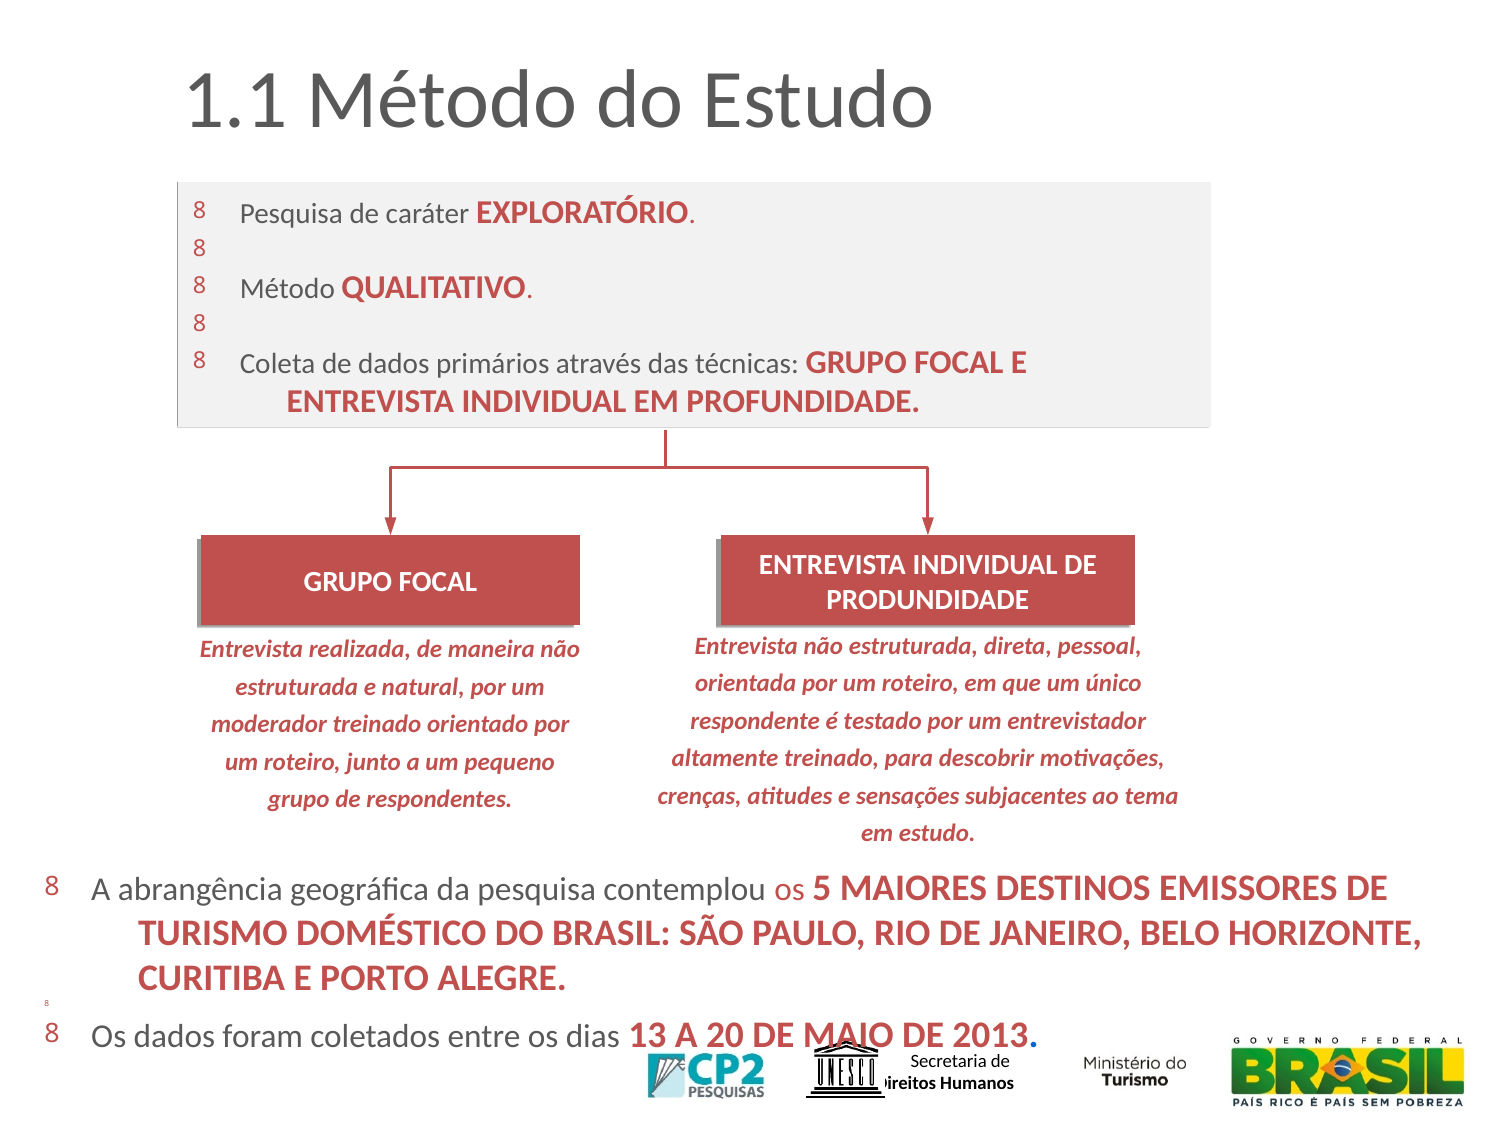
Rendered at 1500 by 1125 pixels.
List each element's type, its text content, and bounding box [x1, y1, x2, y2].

text_box Entrevista realizada, de maneira não estruturada e natural, por um moderador treinado orientado por um roteiro, junto a um pequeno grupo de respondentes. [178, 618, 603, 820]
title 1.1 Método do Estudo [167, 0, 1500, 188]
text_box GRUPO FOCAL [201, 535, 580, 618]
text_box Entrevista não estruturada, direta, pessoal, orientada por um roteiro, em que um único respondente é testado por um entrevistador altamente treinado, para descobrir motivações, crenças, atitudes e sensações subjacentes ao tema em estudo. [639, 614, 1199, 854]
text_box Pesquisa de caráter exploratório. Método qualitativo. Coleta de dados primários através das técnicas: grupo focal e entrevista individual em profundidade. [178, 182, 1211, 427]
text_box ENTREVISTA Individual DE PRODUNDIDADE [721, 535, 1135, 614]
text_box A abrangência geográfica da pesquisa contemplou os 5 maiores destinos emissores de turismo doméstico do Brasil: São Paulo, Rio de Janeiro, Belo Horizonte, Curitiba e Porto Alegre. Os dados foram coletados entre os dias 13 a 20 de maio de 2013. [29, 855, 1459, 1063]
